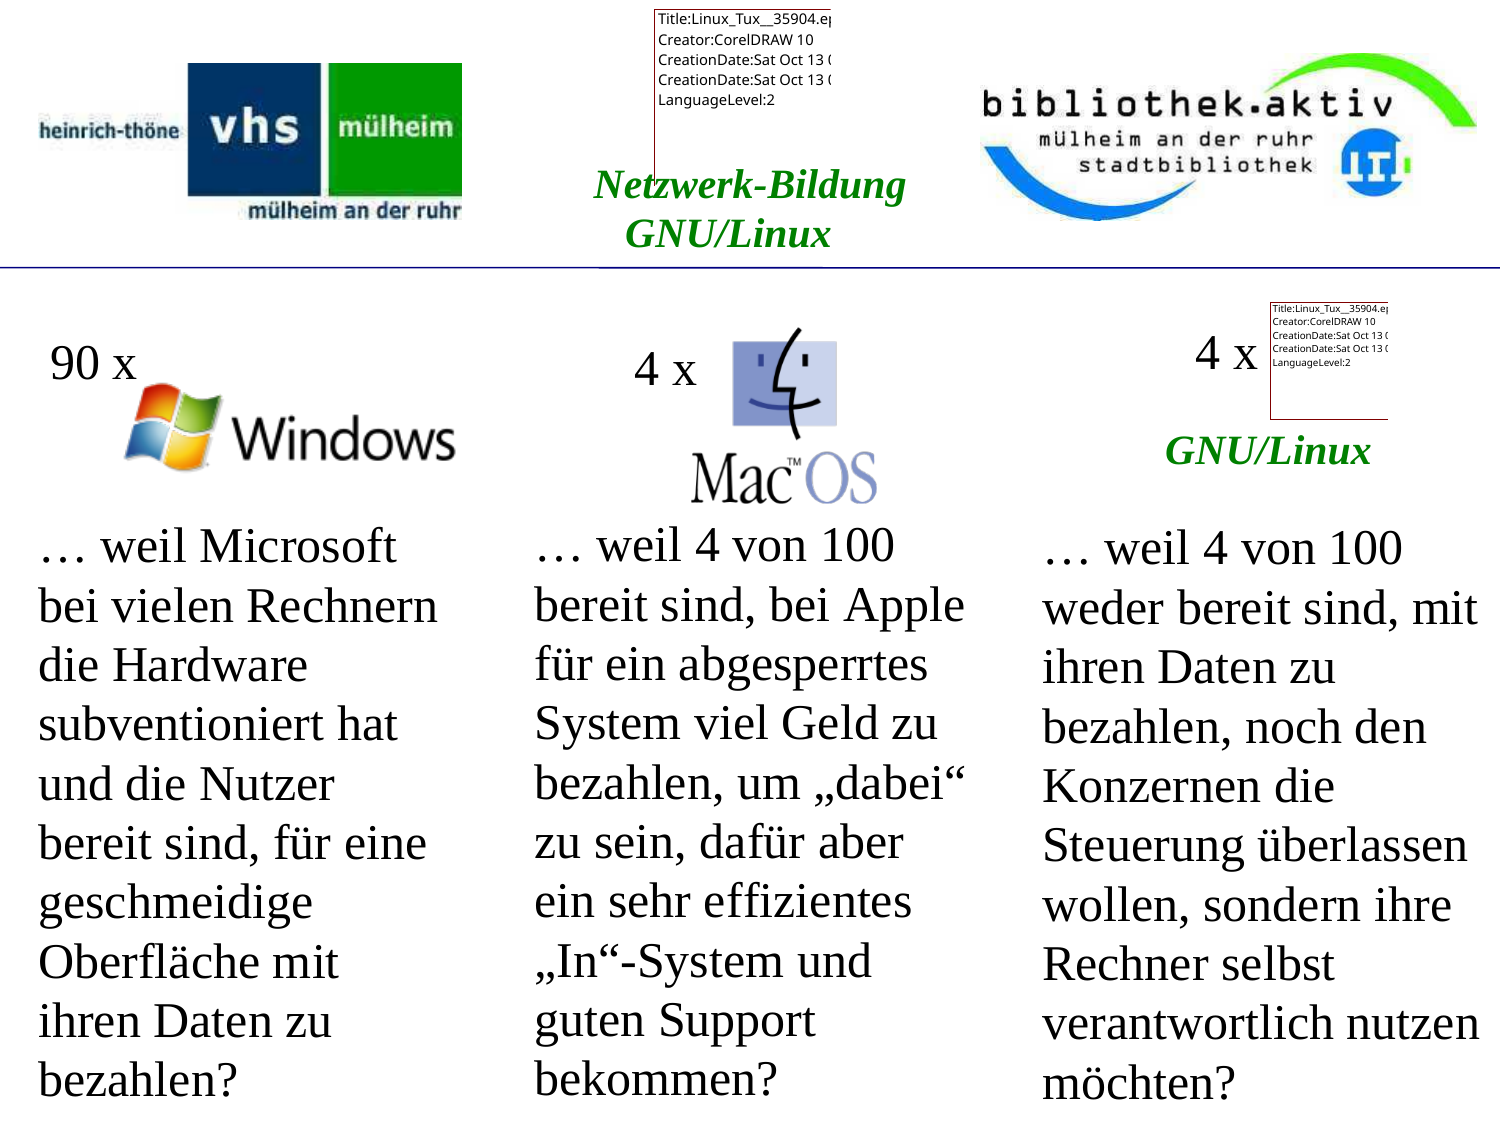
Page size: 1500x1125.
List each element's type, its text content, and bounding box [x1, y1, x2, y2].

picture [118, 377, 462, 480]
text_box … weil Microsoft bei vielen Rechnern die Hardware subventioniert hat und die Nutzer bereit sind, für eine geschmeidige Oberfläche mit ihren Daten zu bezahlen? [23, 507, 467, 1117]
text_box Netzwerk-Bildung GNU/Linux [578, 151, 934, 266]
picture [38, 63, 462, 220]
picture [690, 326, 878, 505]
text_box 4 x [620, 330, 715, 423]
text_box … weil 4 von 100 weder bereit sind, mit ihren Daten zu bezahlen, noch den Konzernen die Steuerung überlassen wollen, sondern ihre Rechner selbst verantwortlich nutzen möchten? [1027, 510, 1500, 1120]
text_box GNU/Linux [1118, 417, 1450, 484]
text_box … weil 4 von 100 bereit sind, bei Apple für ein abgesperrtes System viel Geld zu bezahlen, um „dabei“ zu sein, dafür aber ein sehr effizientes „In“-System und guten Support bekommen? [519, 506, 993, 1116]
picture [1269, 301, 1388, 417]
text_box 90 x [35, 324, 154, 459]
picture [980, 53, 1477, 221]
picture [653, 8, 831, 151]
text_box 4 x [1181, 314, 1294, 390]
